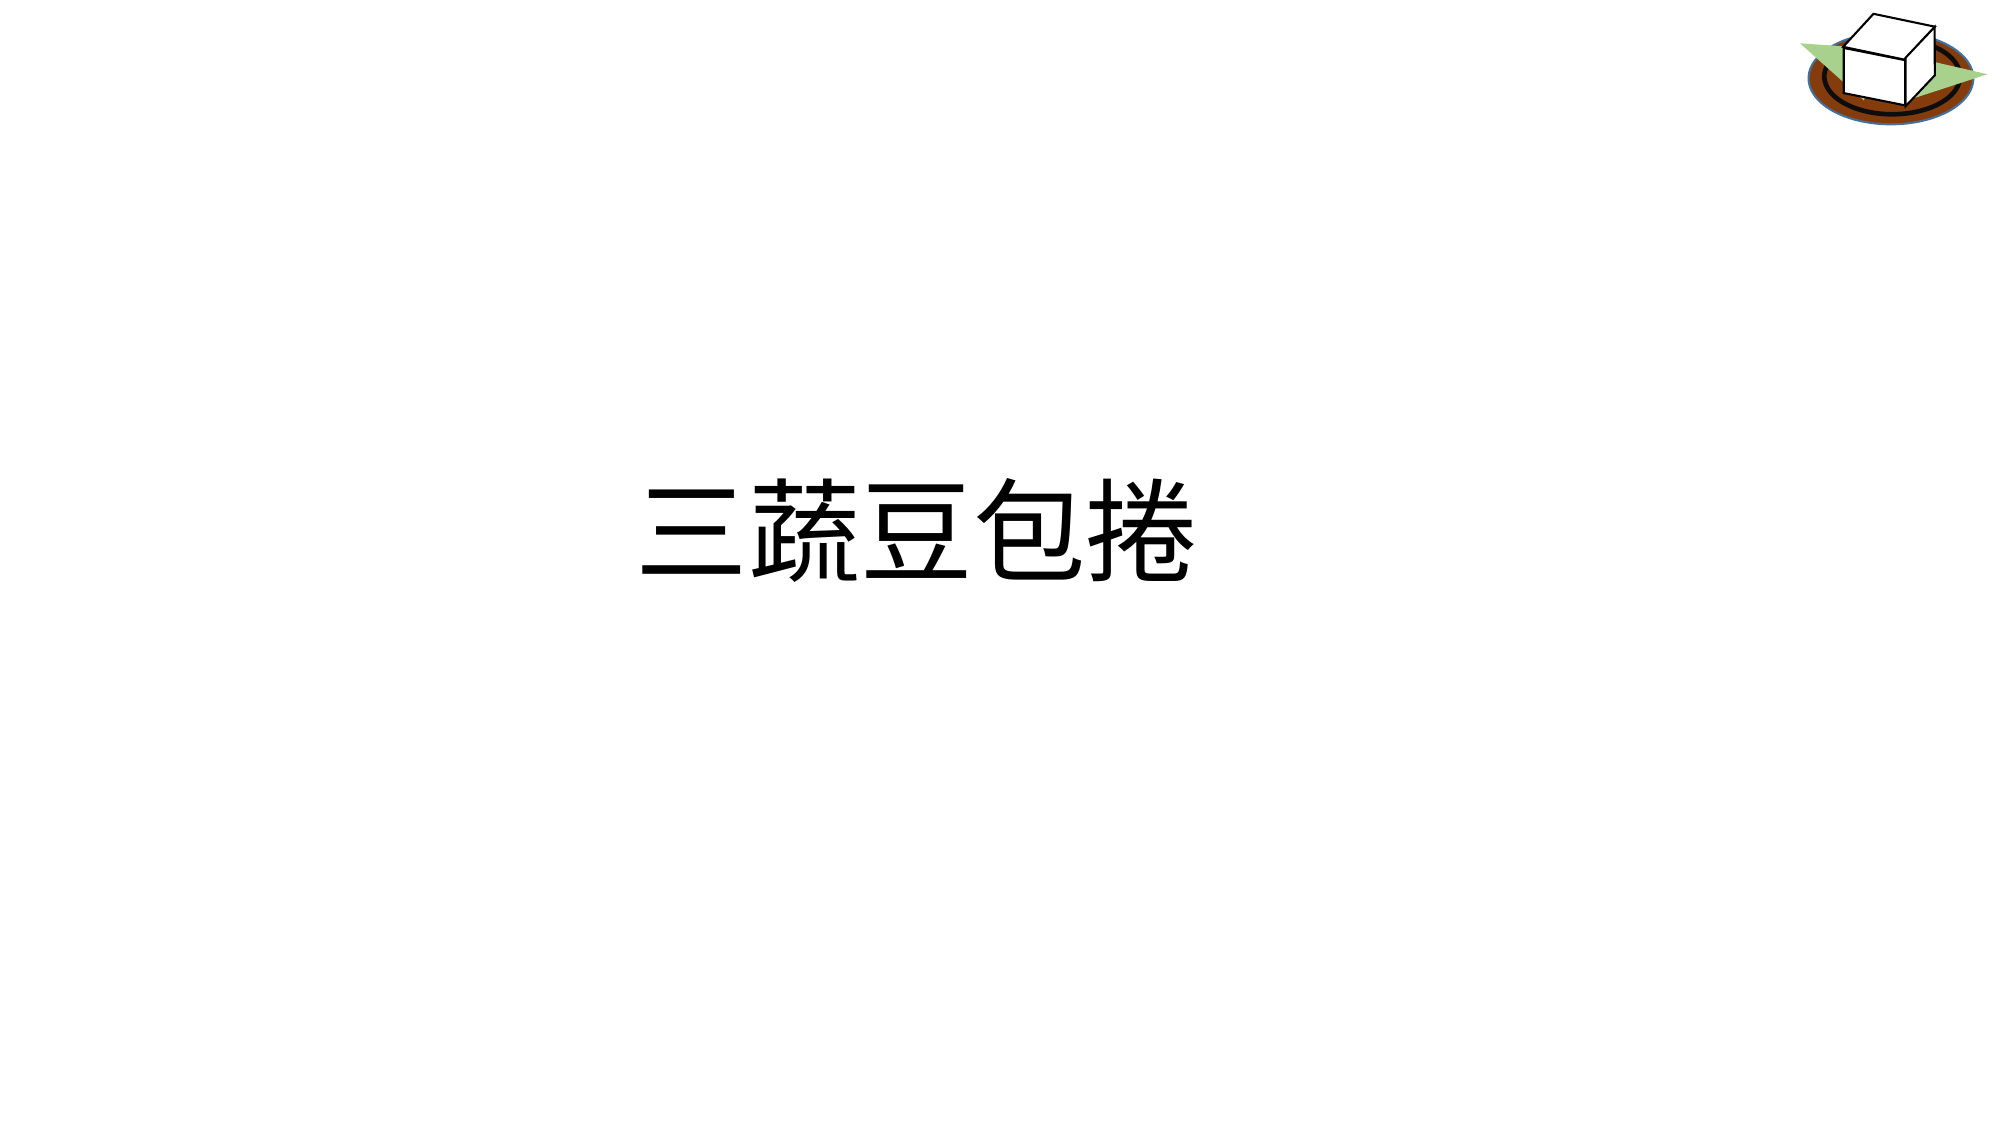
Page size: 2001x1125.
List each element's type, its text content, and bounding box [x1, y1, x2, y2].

text_box [1800, 13, 1988, 125]
text_box 三蔬豆包捲 [493, 454, 1342, 606]
